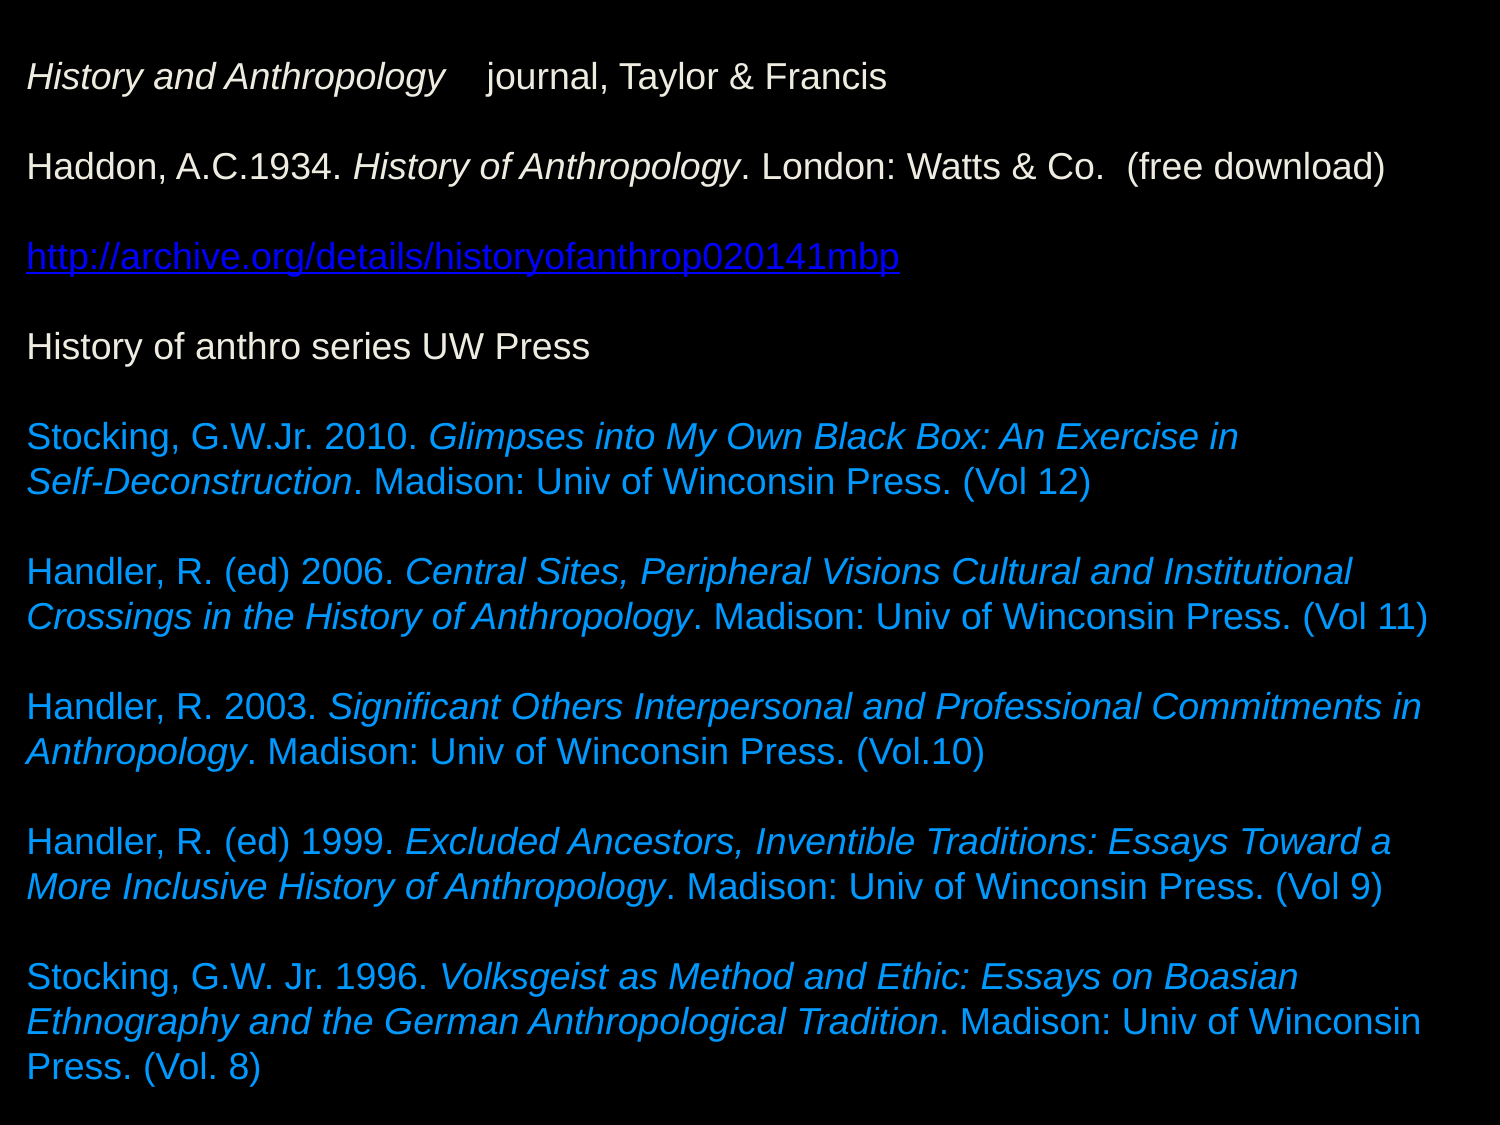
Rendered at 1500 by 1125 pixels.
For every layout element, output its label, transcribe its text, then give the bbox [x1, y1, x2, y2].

text_box Some Readings History and Anthropology journal, Taylor & Francis Haddon, A.C.1934. History of Anthropology. London: Watts & Co. (free download) http://archive.org/details/historyofanthrop020141mbp History of anthro series UW Press Stocking, G.W.Jr. 2010. Glimpses into My Own Black Box: An Exercise in Self-Deconstruction. Madison: Univ of Winconsin Press. (Vol 12) Handler, R. (ed) 2006. Central Sites, Peripheral Visions Cultural and Institutional Crossings in the History of Anthropology. Madison: Univ of Winconsin Press. (Vol 11) Handler, R. 2003. Significant Others Interpersonal and Professional Commitments in Anthropology. Madison: Univ of Winconsin Press. (Vol.10) Handler, R. (ed) 1999. Excluded Ancestors, Inventible Traditions: Essays Toward a More Inclusive History of Anthropology. Madison: Univ of Winconsin Press. (Vol 9) Stocking, G.W. Jr. 1996. Volksgeist as Method and Ethic: Essays on Boasian Ethnography and the German Anthropological Tradition. Madison: Univ of Winconsin Press. (Vol. 8) [11, 0, 1488, 1110]
